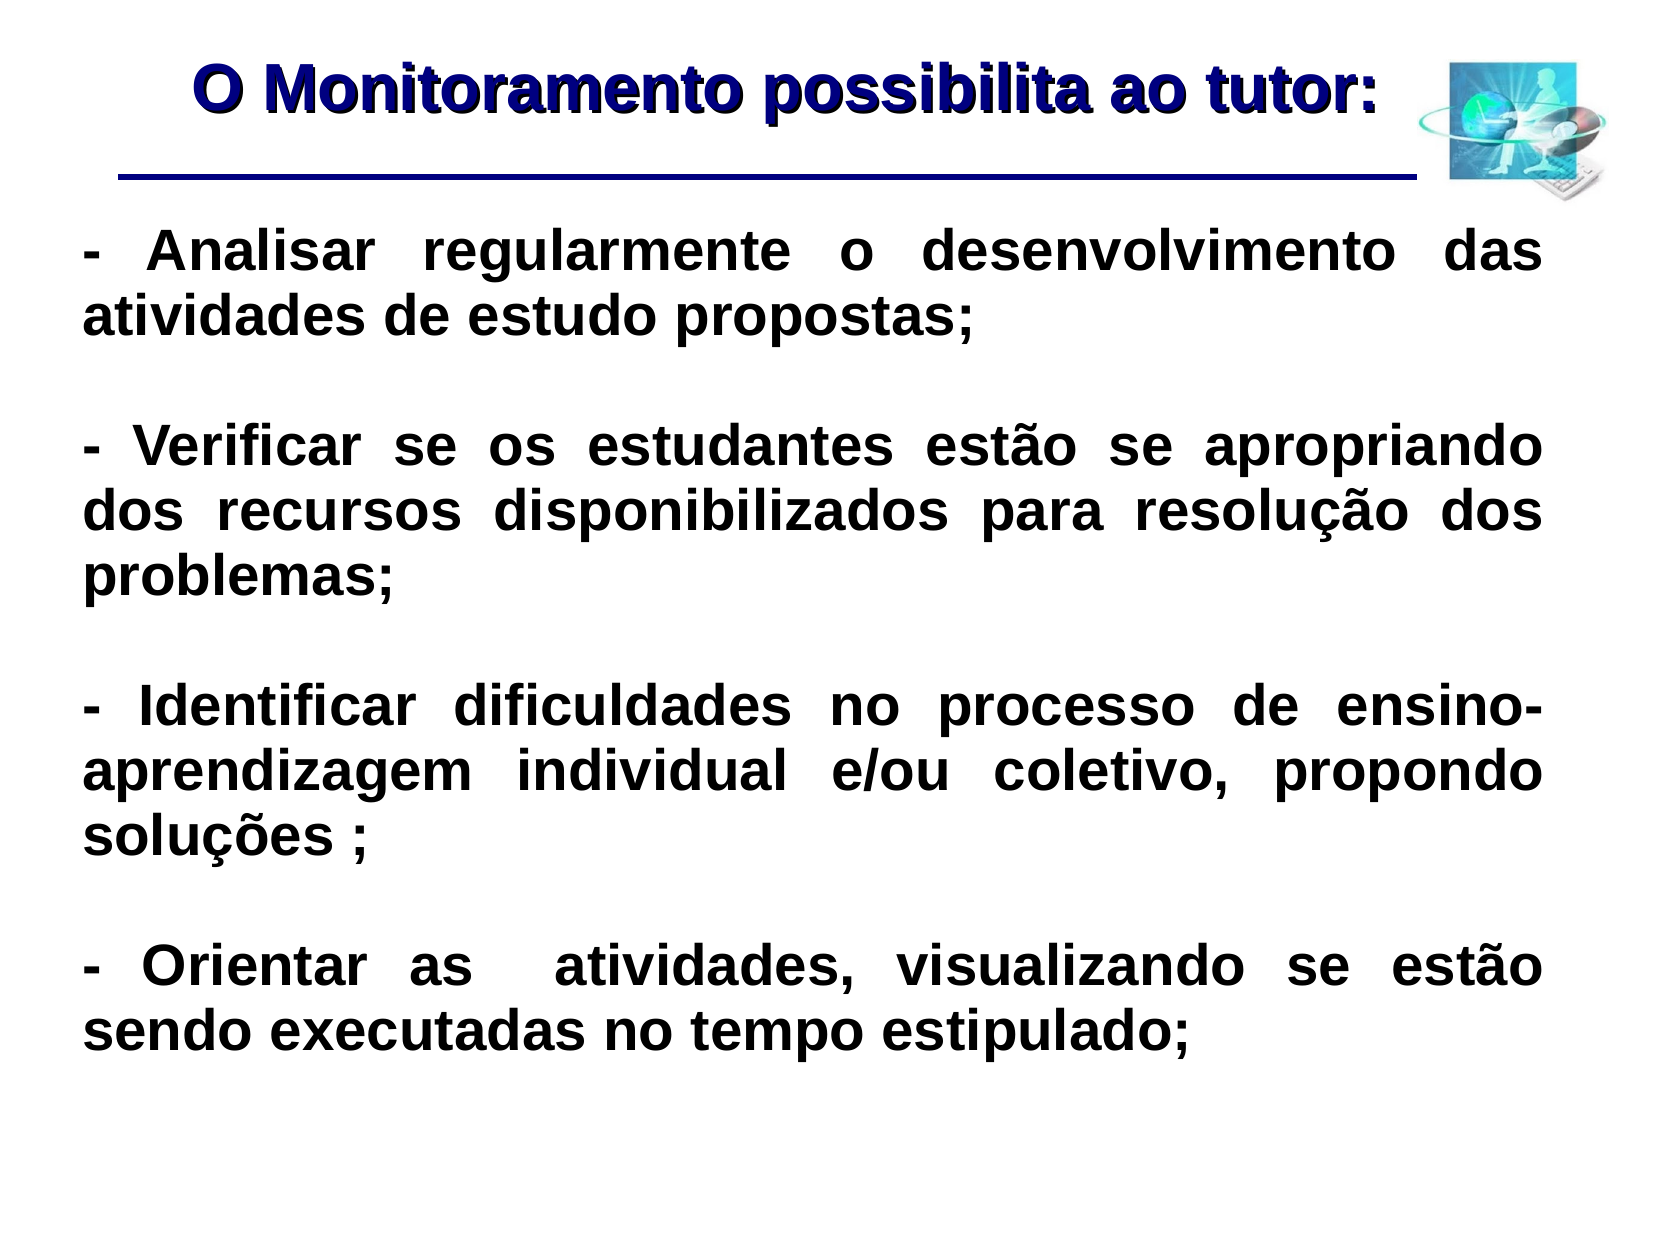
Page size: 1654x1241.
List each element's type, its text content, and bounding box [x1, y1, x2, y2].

text_box - Analisar regularmente o desenvolvimento das atividades de estudo propostas; - Verificar se os estudantes estão se apropriando dos recursos disponibilizados para resolução dos problemas; - Identificar dificuldades no processo de ensino-aprendizagem individual e/ou coletivo, propondo soluções ; - Orientar as atividades, visualizando se estão sendo executadas no tempo estipulado; [67, 210, 1561, 1136]
text_box O Monitoramento possibilita ao tutor: [176, 42, 1416, 161]
picture [1417, 59, 1609, 211]
